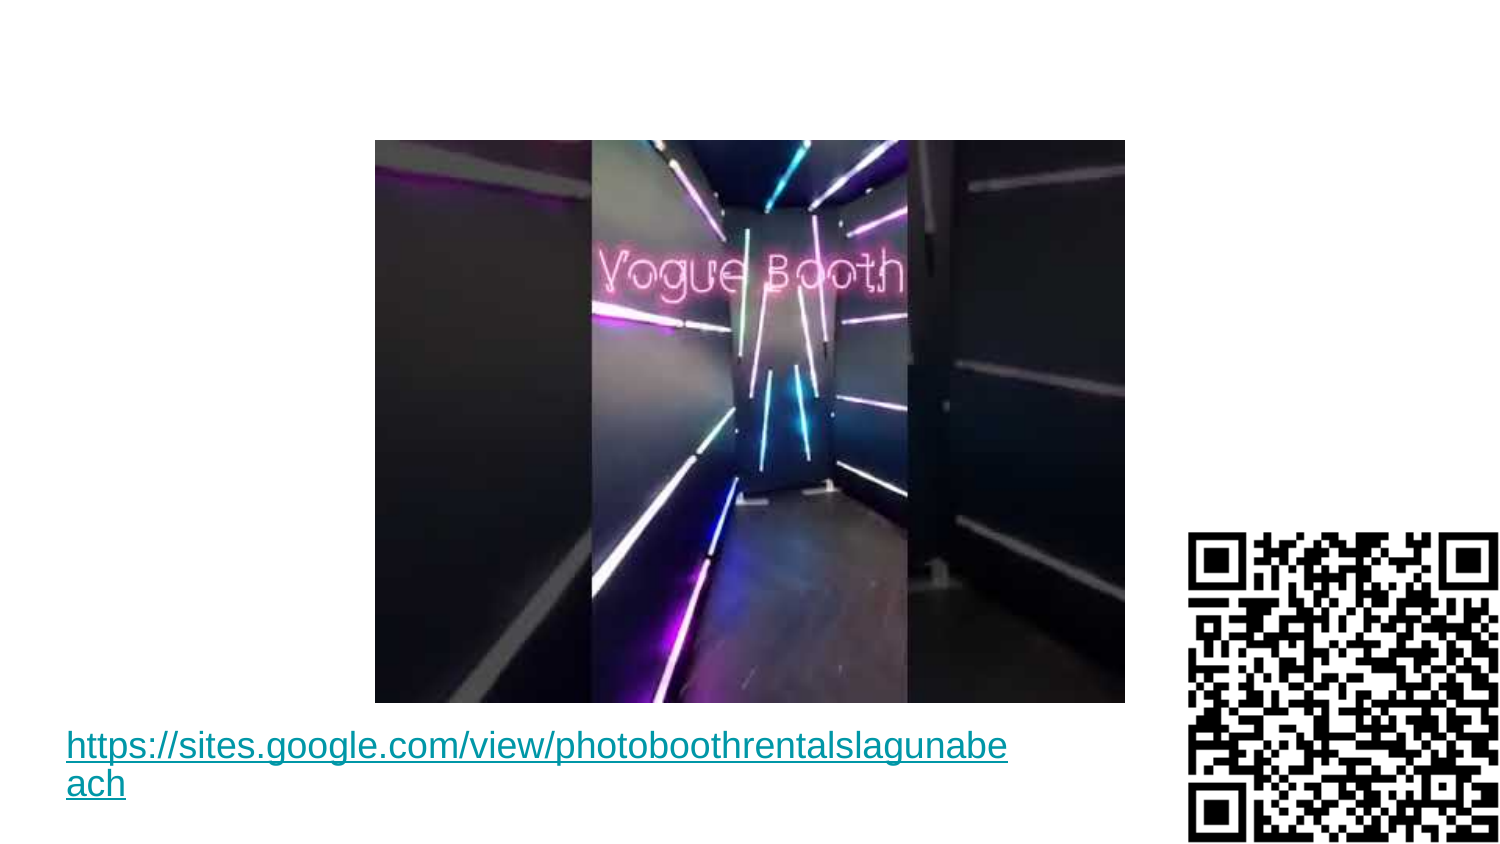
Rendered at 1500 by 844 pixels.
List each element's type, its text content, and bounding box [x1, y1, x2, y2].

picture [1187, 531, 1500, 844]
picture [375, 140, 1125, 704]
list https://sites.google.com/view/photoboothrentalslagunabeach [51, 694, 1036, 794]
